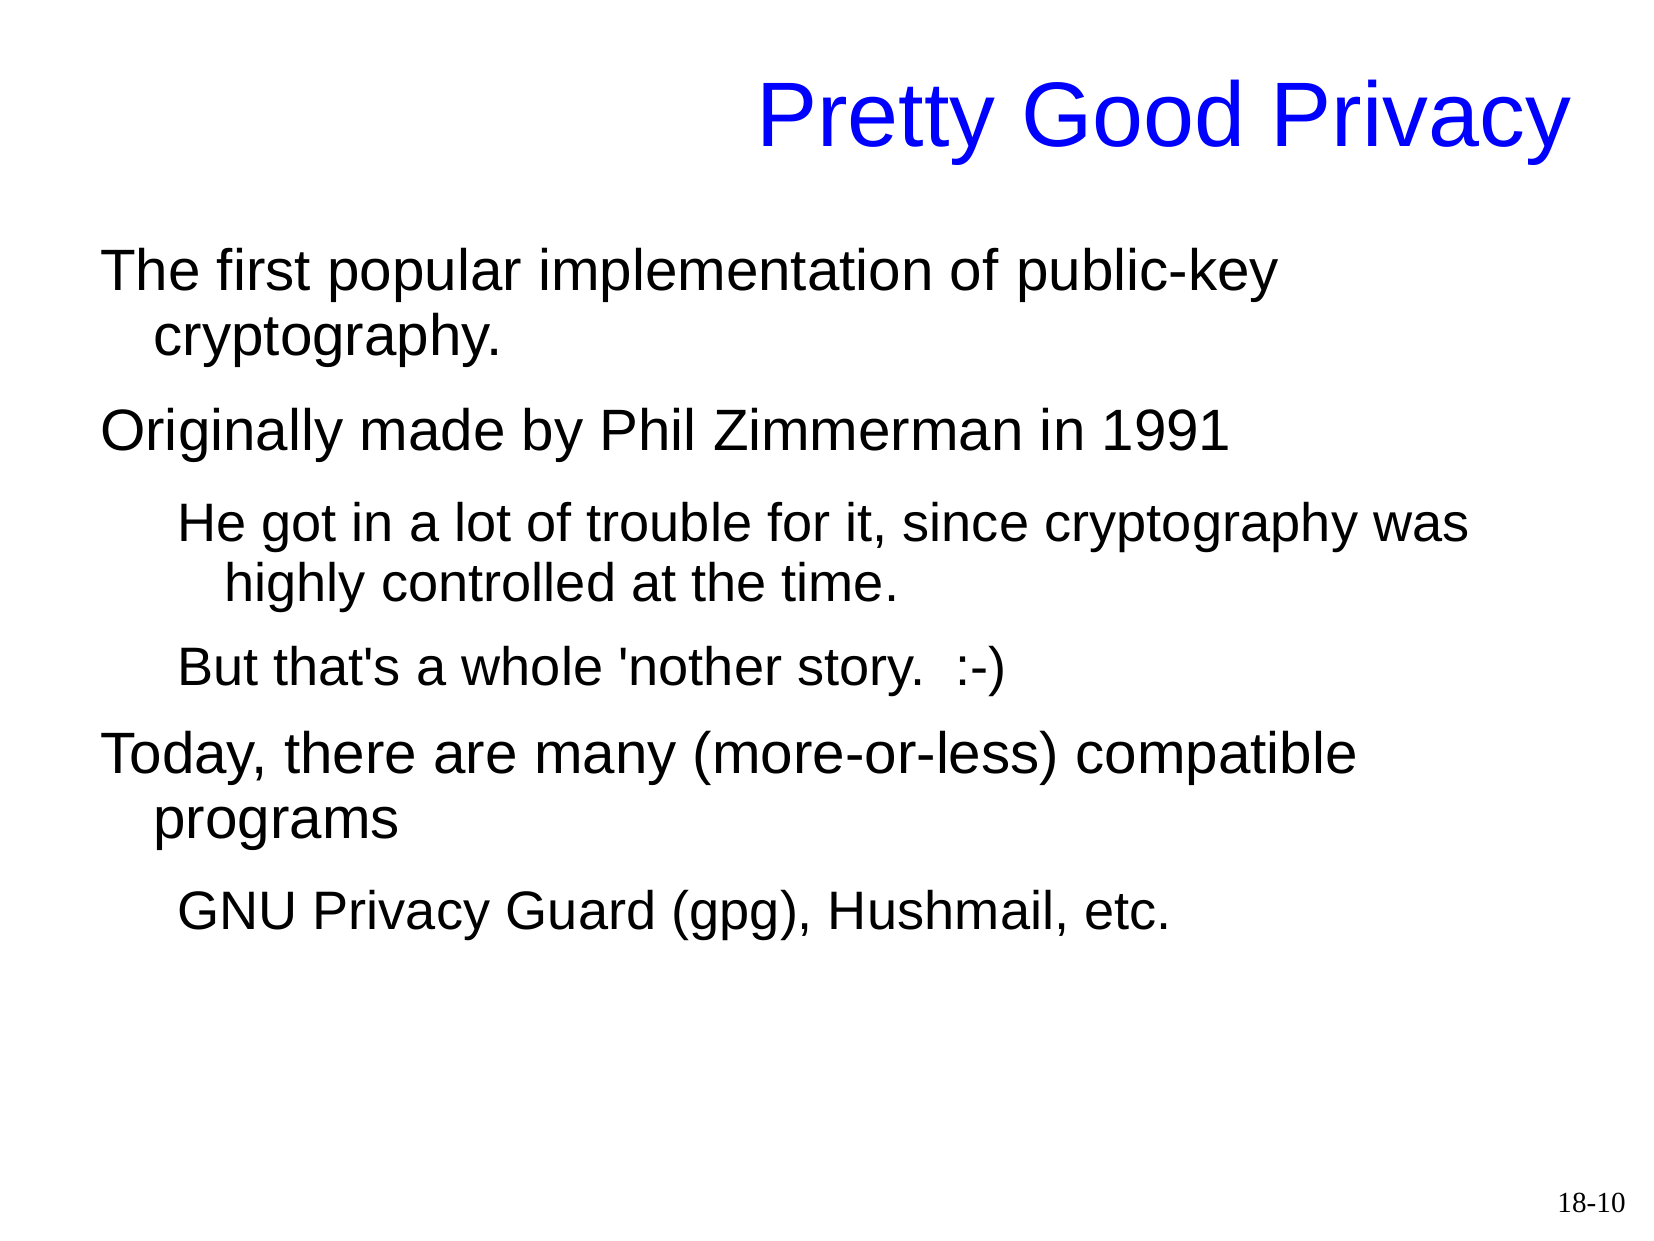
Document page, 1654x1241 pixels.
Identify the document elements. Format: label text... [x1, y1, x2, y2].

list The first popular implementation of public-key cryptography. Originally made by Phil Zimmerman in 1991 He got in a lot of trouble for it, since cryptography was highly controlled at the time. But that's a whole 'nother story. :-) Today, there are many (more-or-less) compatible programs GNU Privacy Guard (gpg), Hushmail, etc. [82, 237, 1571, 1171]
title Pretty Good Privacy [84, 11, 1573, 219]
